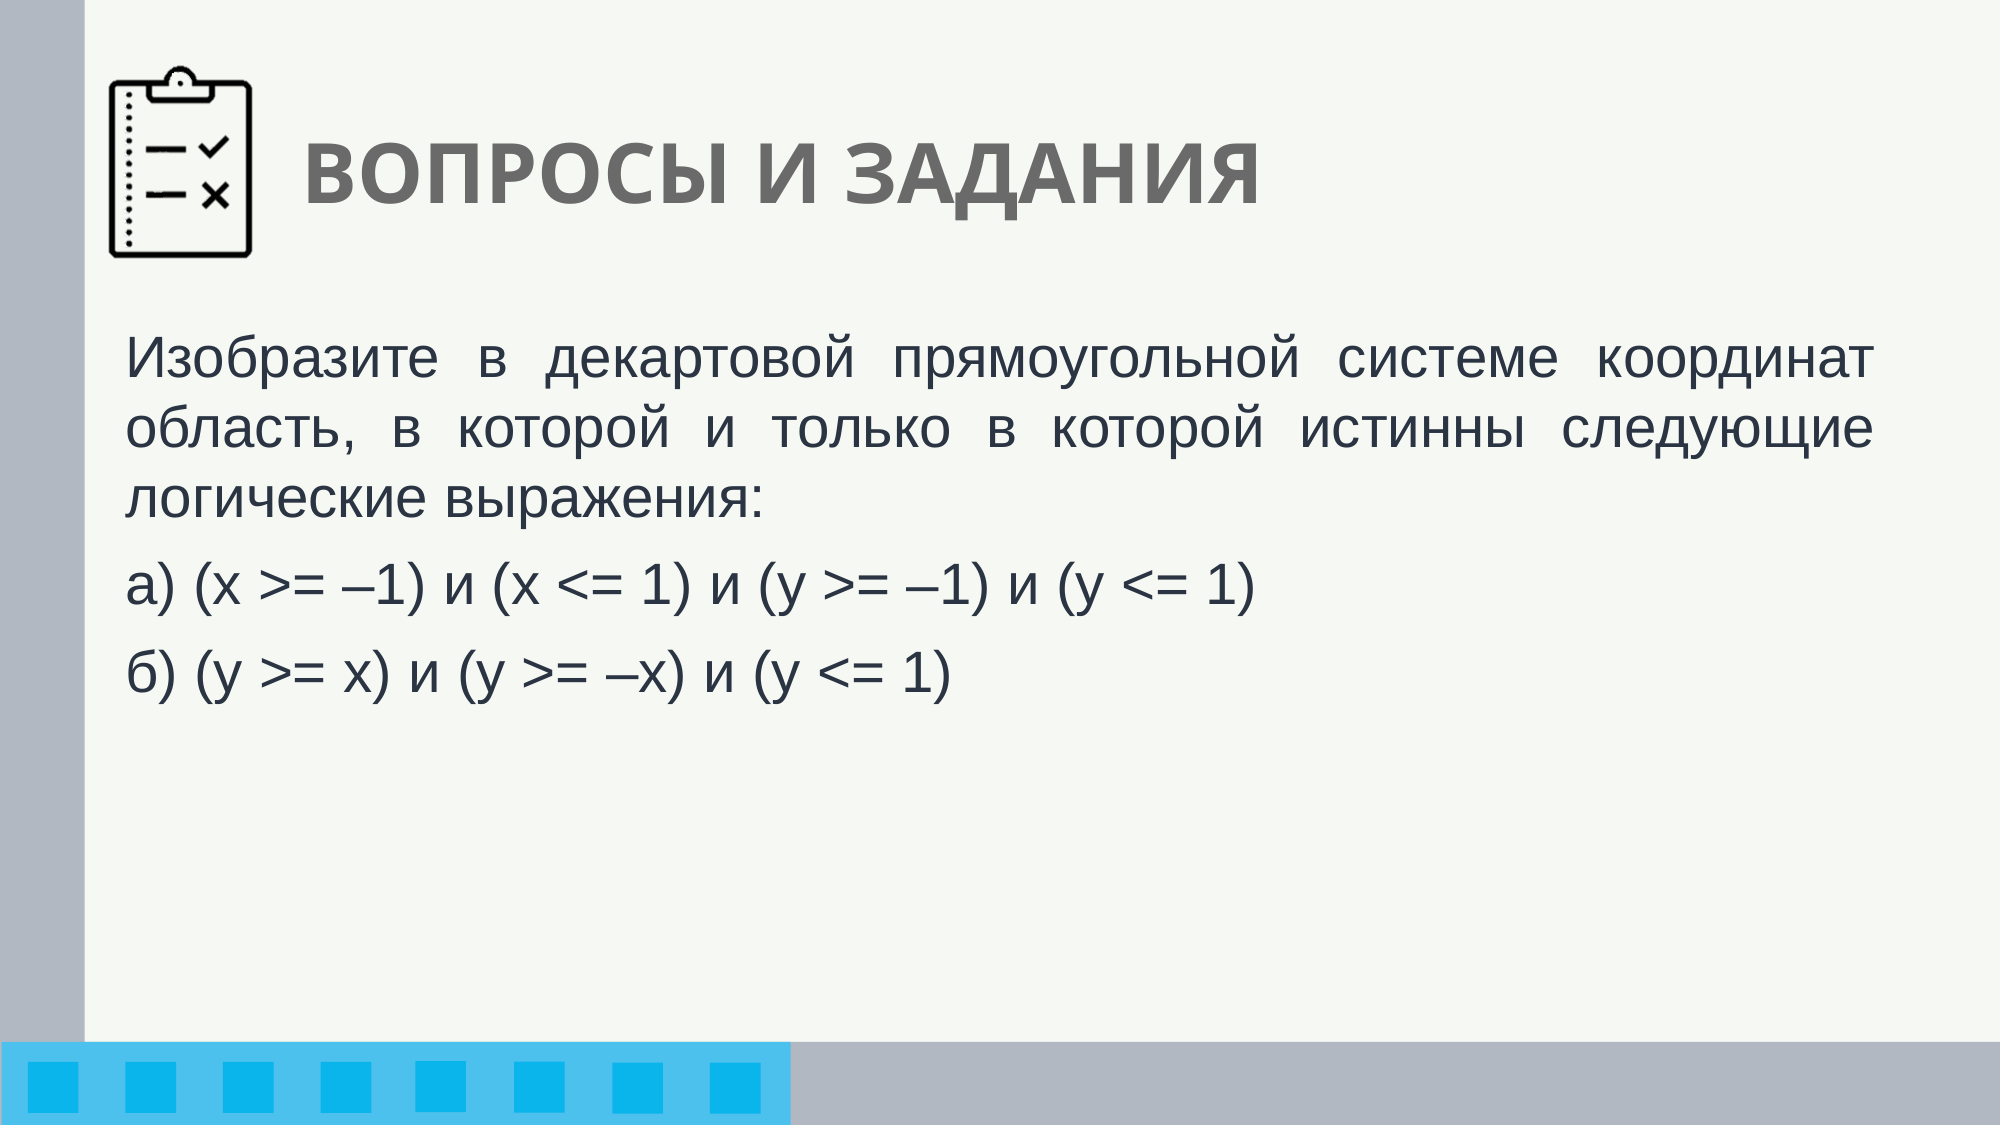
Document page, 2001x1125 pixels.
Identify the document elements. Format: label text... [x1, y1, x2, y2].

title ВОПРОСЫ И ЗАДАНИЯ [285, 67, 1892, 286]
list Изобразите в декартовой прямоугольной системе координат область, в которой и только в которой истинны следующие логические выражения: а) (х >= –1) и (x <= 1) и (y >= –1) и (y <= 1) б) (y >= x) и (y >= –x) и (y <= 1) [110, 311, 1892, 1058]
picture [85, 54, 286, 286]
